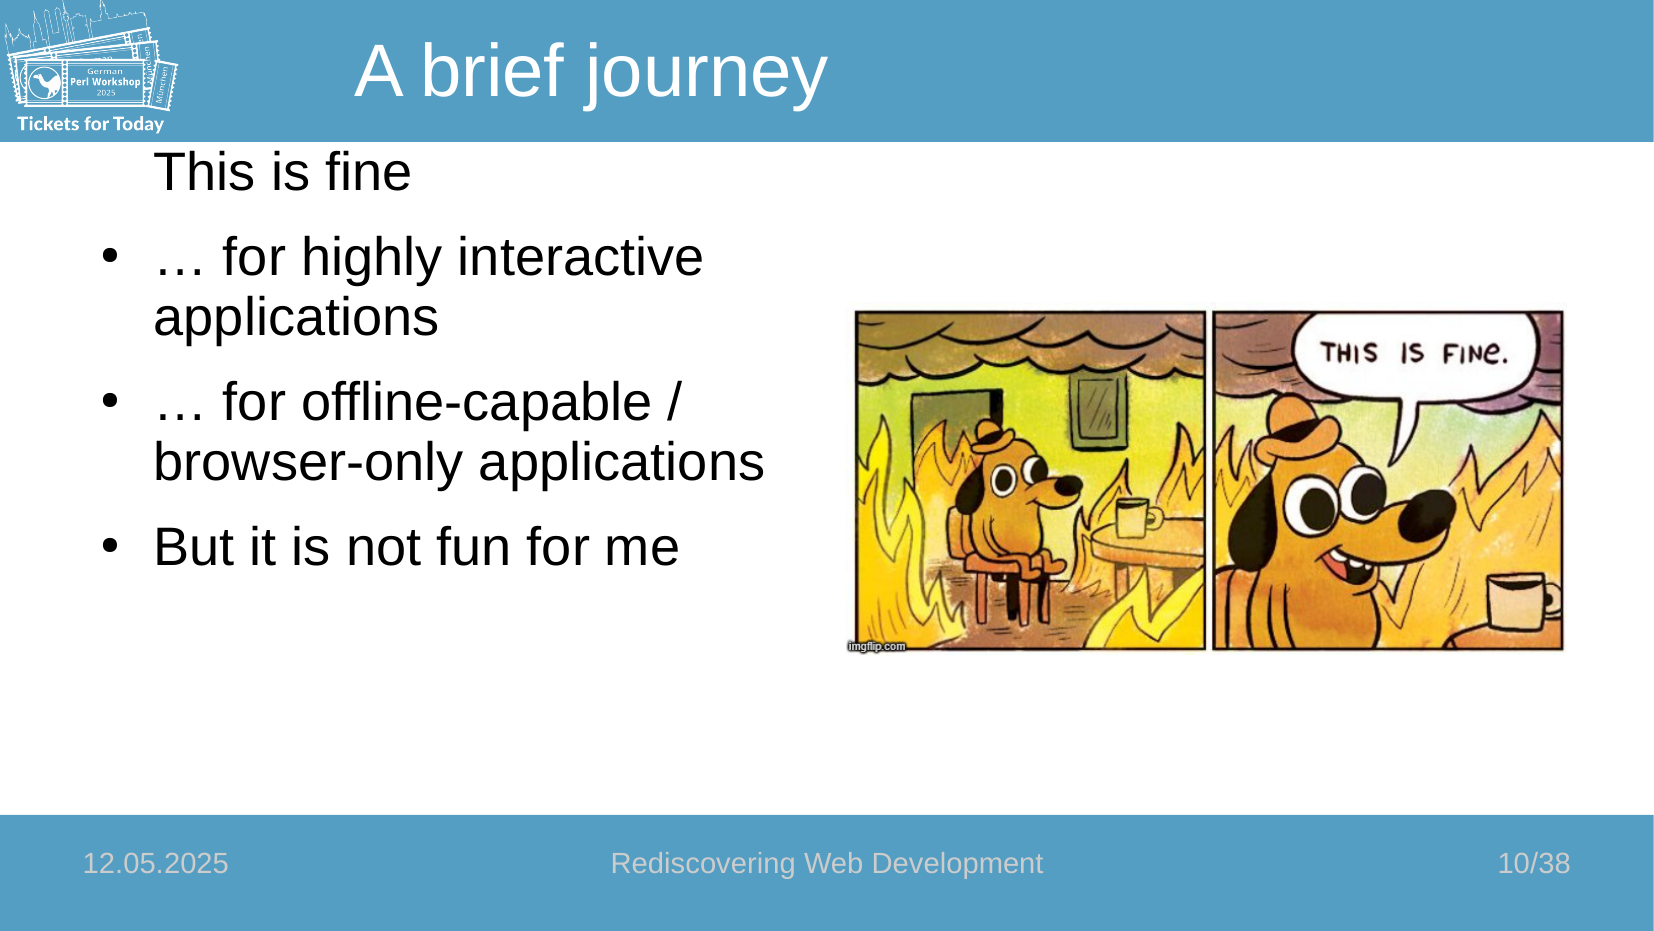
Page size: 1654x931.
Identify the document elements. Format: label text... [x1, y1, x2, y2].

title A brief journey [354, 5, 1654, 136]
picture [3, 0, 180, 154]
list This is fine … for highly interactive applications … for offline-capable / browser-only applications But it is not fun for me [82, 141, 809, 815]
picture [845, 302, 1572, 655]
